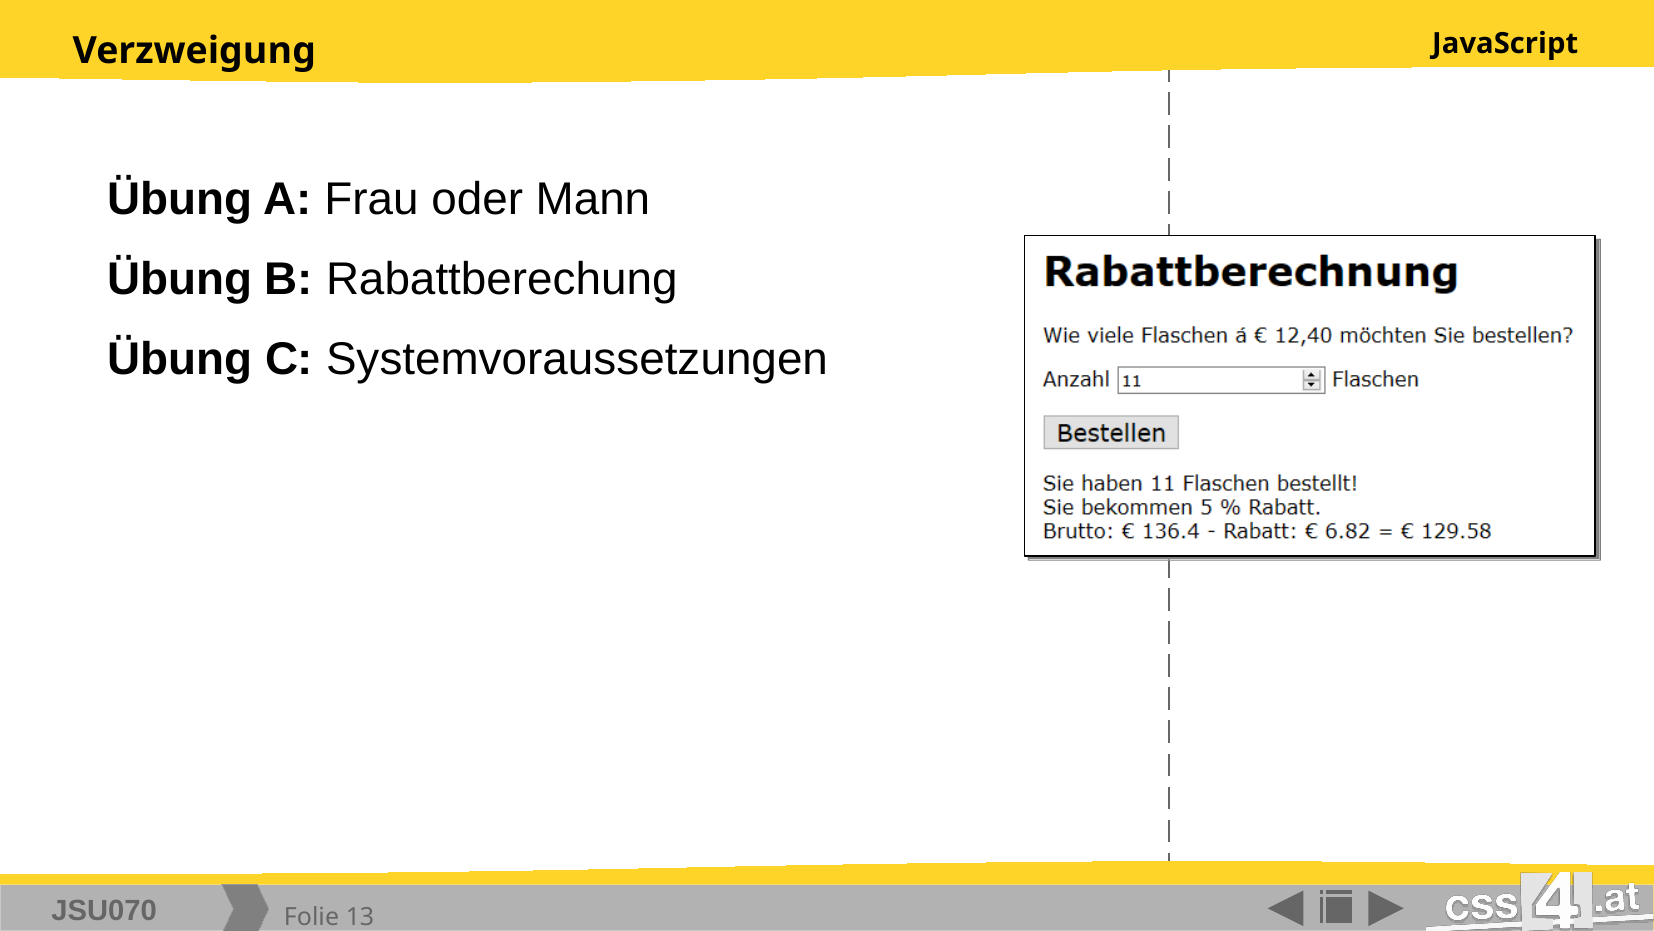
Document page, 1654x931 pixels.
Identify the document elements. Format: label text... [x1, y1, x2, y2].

text_box Übung B: Rabattberechung [92, 245, 693, 312]
picture [1025, 236, 1595, 556]
text_box JSU070 [36, 886, 209, 931]
text_box Verzweigung [57, 16, 416, 69]
text_box JavaScript [1417, 15, 1607, 60]
text_box [0, 861, 1654, 931]
text_box Folie <Foliennummer> [269, 891, 542, 931]
text_box [0, 0, 1654, 83]
text_box Übung A: Frau oder Mann [92, 165, 678, 232]
text_box Übung C: Systemvoraussetzungen [92, 325, 857, 392]
picture [1426, 872, 1654, 931]
